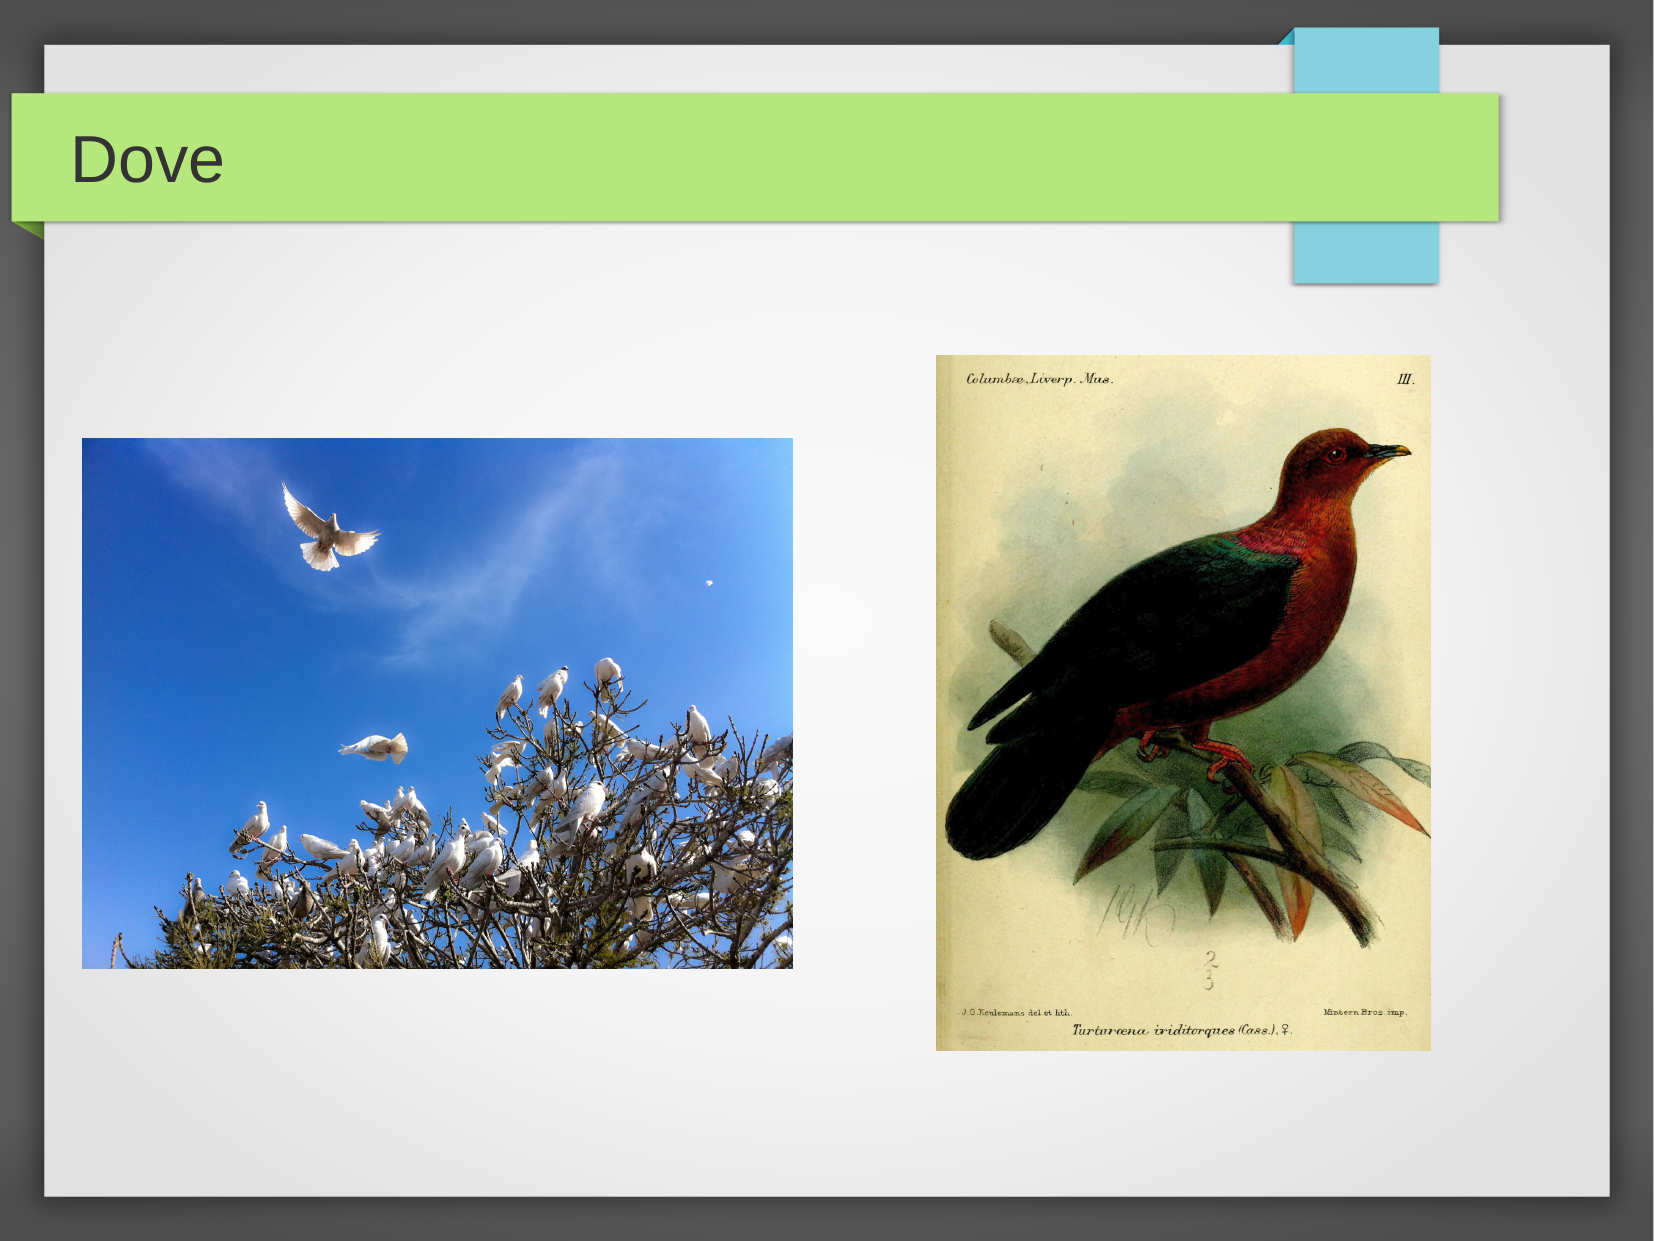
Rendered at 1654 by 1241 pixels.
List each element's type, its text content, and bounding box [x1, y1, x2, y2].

title Dove [70, 106, 1229, 213]
picture [0, 0, 1654, 1241]
